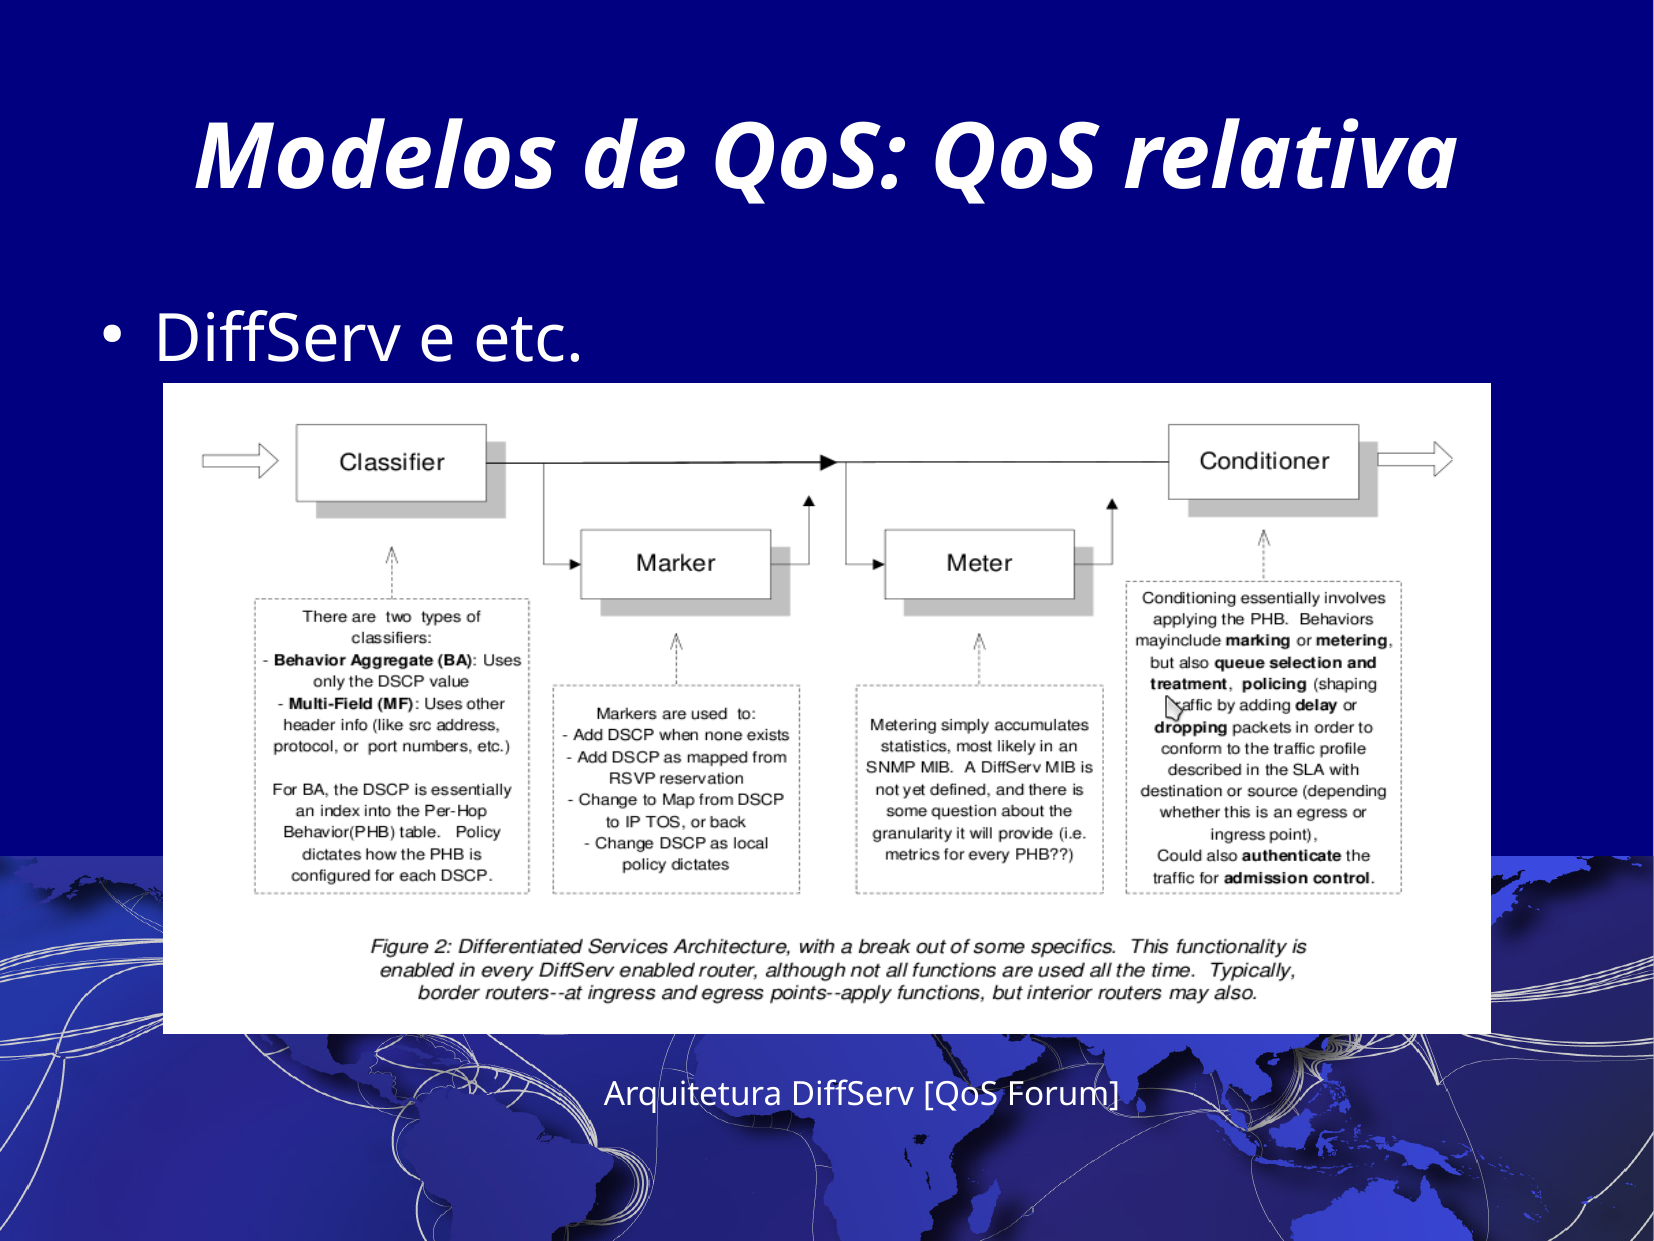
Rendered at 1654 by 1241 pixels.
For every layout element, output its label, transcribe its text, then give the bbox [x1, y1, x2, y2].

list Arquitetura DiffServ [QoS Forum] [82, 1069, 1571, 1123]
title Modelos de QoS: QoS relativa [82, 56, 1571, 250]
picture [0, 383, 1654, 1241]
list DiffServ e etc. [82, 290, 1571, 384]
